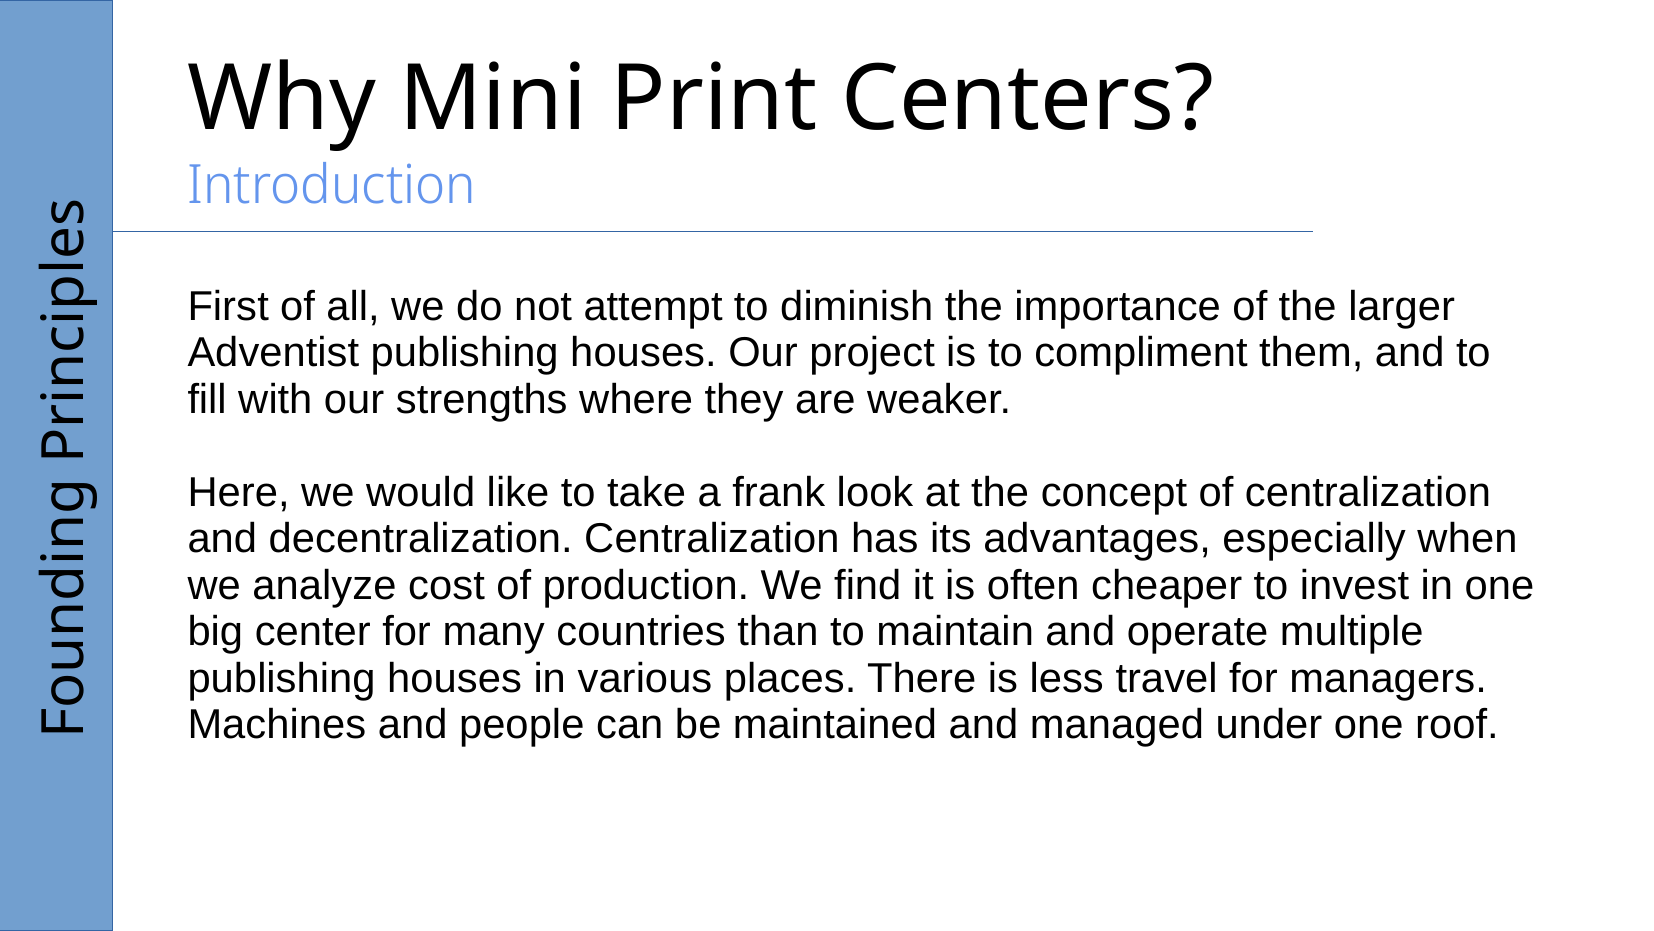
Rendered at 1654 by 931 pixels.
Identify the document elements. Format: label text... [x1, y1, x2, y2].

subtitle First of all, we do not attempt to diminish the importance of the larger Adventist publishing houses. Our project is to compliment them, and to fill with our strengths where they are weaker. Here, we would like to take a frank look at the concept of centralization and decentralization. Centralization has its advantages, especially when we analyze cost of production. We find it is often cheaper to invest in one big center for many countries than to maintain and operate multiple publishing houses in various places. There is less travel for managers. Machines and people can be maintained and managed under one roof. [187, 282, 1538, 863]
text_box Founding Principles [13, 37, 105, 901]
title Why Mini Print Centers? [187, 33, 1571, 125]
title Introduction [187, 125, 1571, 239]
text_box [0, 0, 113, 931]
